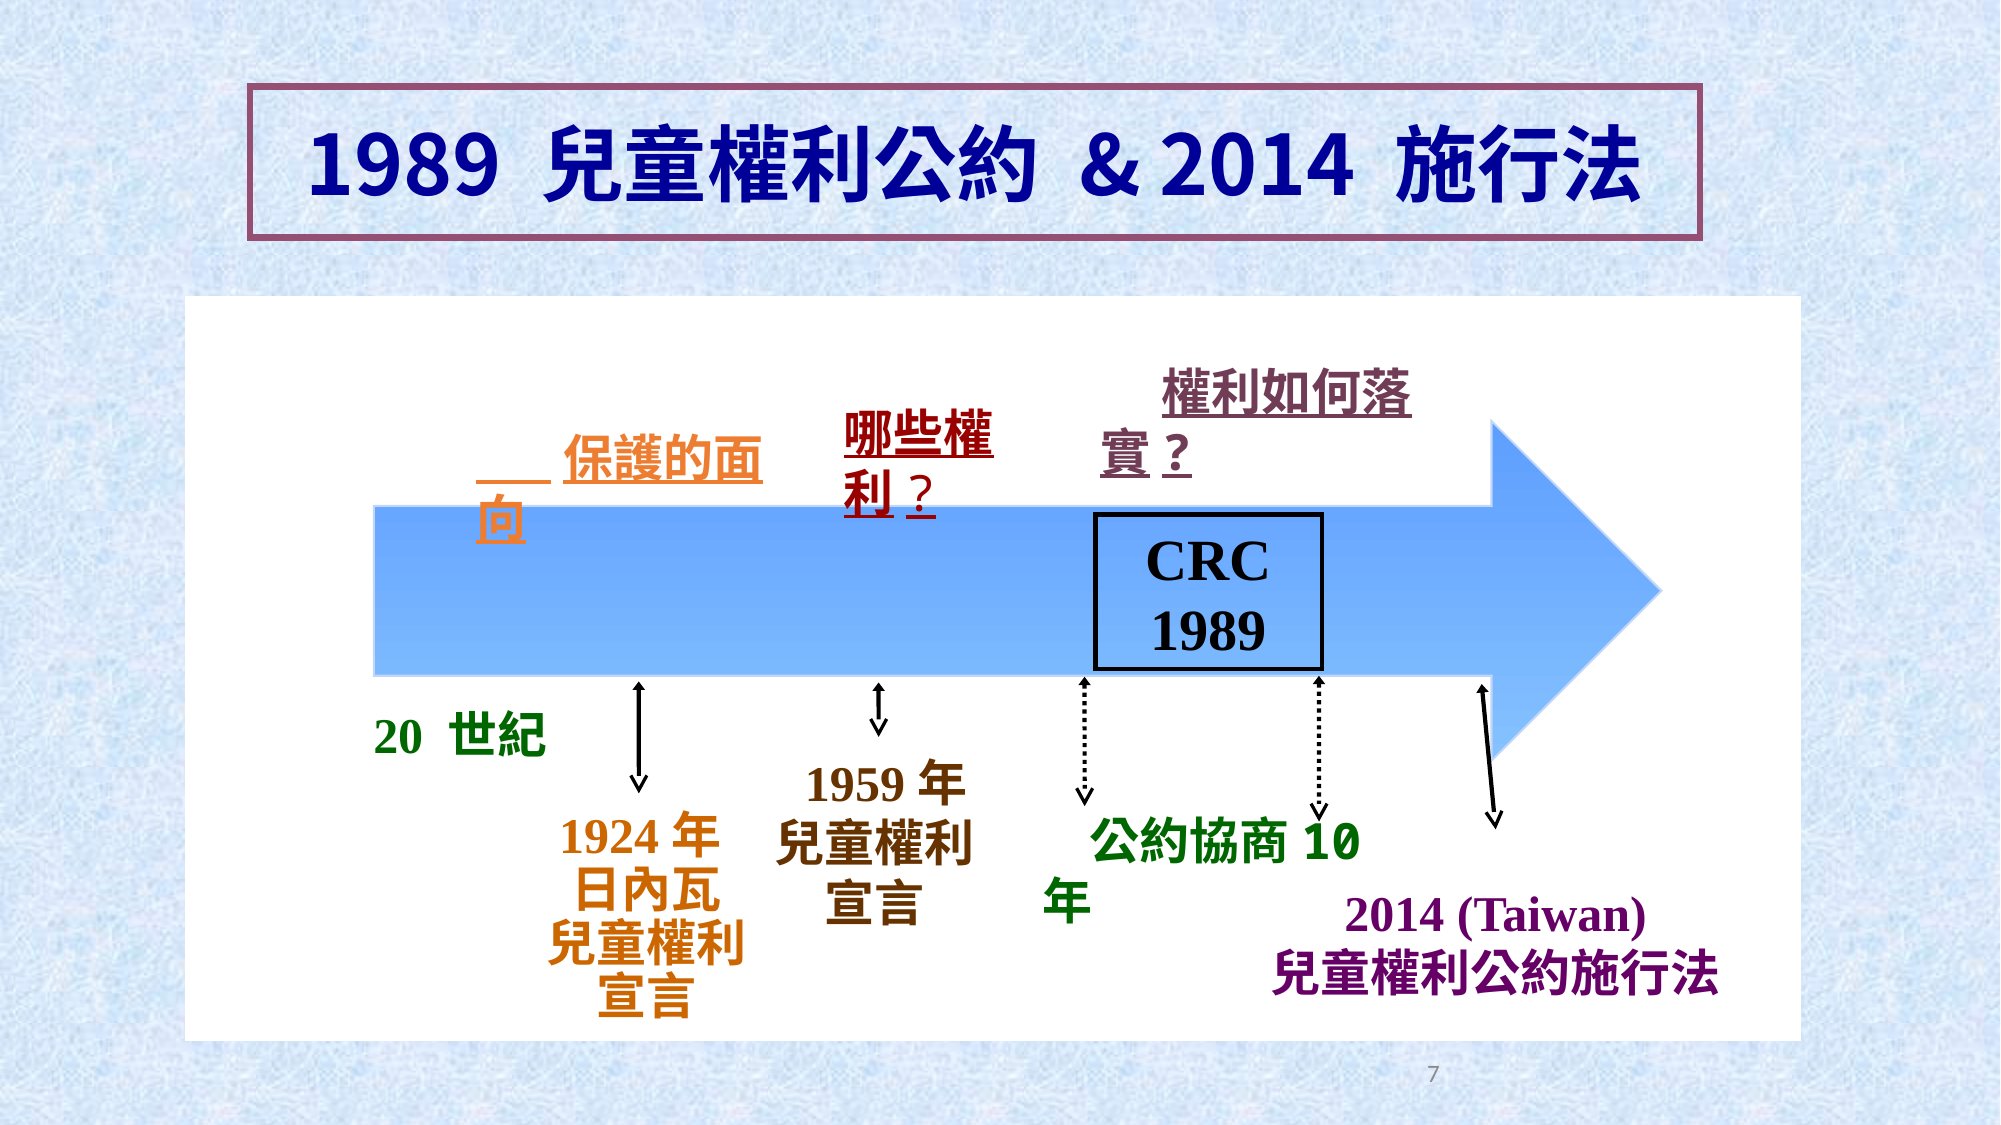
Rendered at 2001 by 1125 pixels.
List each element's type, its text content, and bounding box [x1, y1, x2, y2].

text_box 公約協商10年 [1028, 801, 1386, 937]
title 1989 兒童權利公約 & 2014 施行法 [249, 86, 1701, 238]
picture [0, 0, 2001, 1125]
text_box 20 世紀 [337, 696, 598, 772]
text_box CRC 1989 [1095, 514, 1322, 670]
list [185, 297, 1800, 1041]
text_box <編號> [1412, 1042, 1863, 1103]
text_box [373, 421, 1662, 761]
text_box 1924年 日內瓦 兒童權利宣言 [516, 802, 777, 1034]
text_box 1959年 兒童權利宣言 [744, 743, 1005, 939]
text_box 2014 (Taiwan) 兒童權利公約施行法 [1226, 829, 1765, 1070]
text_box 哪些權利? [828, 393, 1089, 529]
text_box 權利如何落實? [1085, 353, 1475, 488]
text_box 保護的面向 [461, 418, 828, 674]
